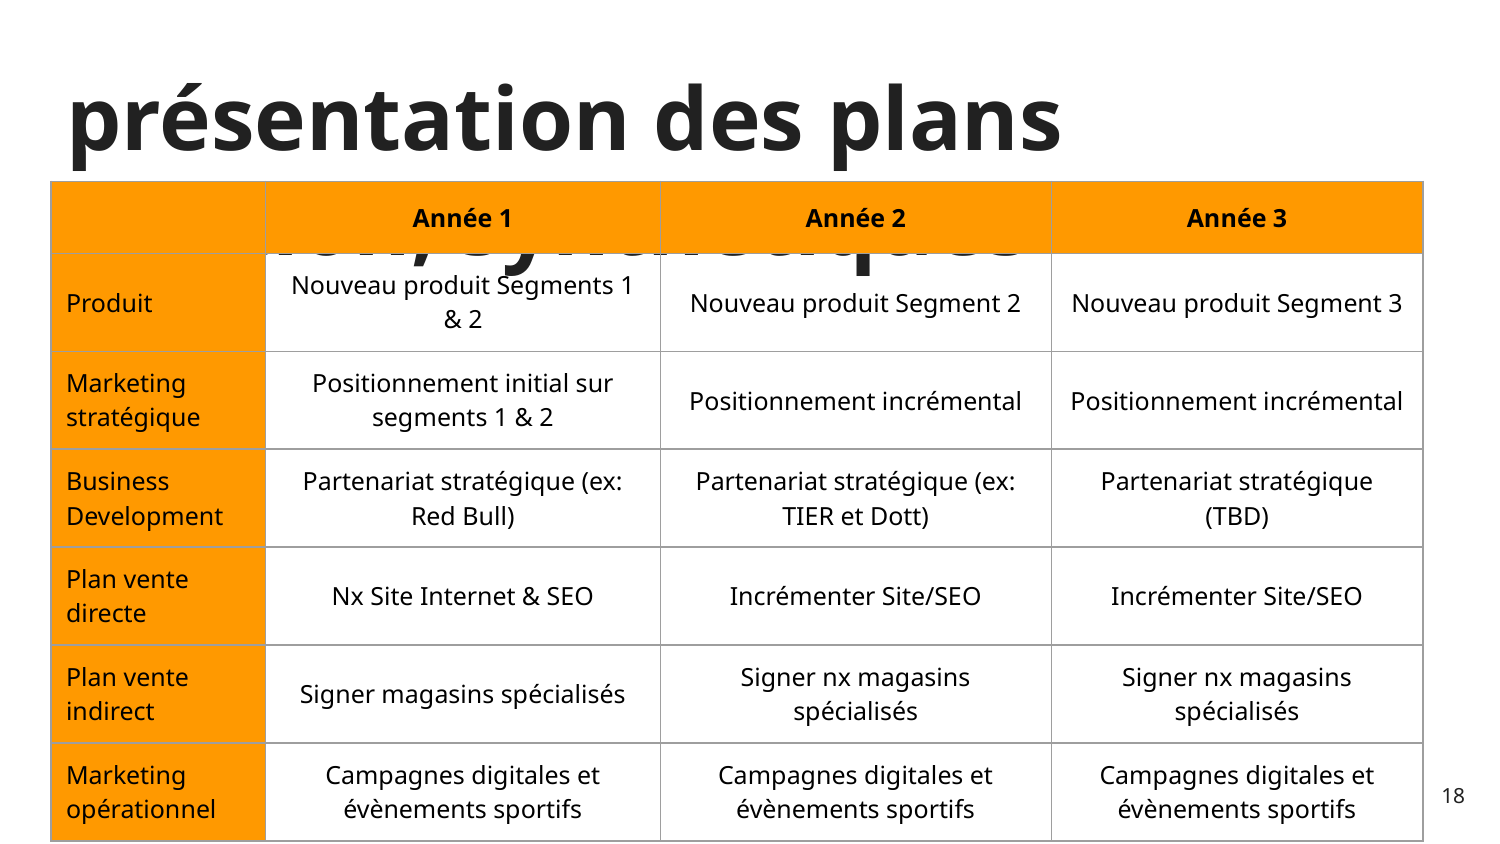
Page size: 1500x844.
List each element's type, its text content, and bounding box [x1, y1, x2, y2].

table_cell Partenariat stratégique (TBD) [1052, 450, 1422, 546]
table_cell Produit [52, 254, 265, 351]
table_cell Signer nx magasins spécialisés [661, 646, 1051, 742]
table_cell Positionnement initial sur segments 1 & 2 [266, 352, 660, 448]
table_header Année 3 [1052, 182, 1422, 253]
table_cell Campagnes digitales et évènements sportifs [1052, 744, 1422, 840]
table_cell Signer nx magasins spécialisés [1052, 646, 1422, 742]
table_cell Plan vente directe [52, 548, 265, 644]
table_cell Partenariat stratégique (ex: TIER et Dott) [661, 450, 1051, 546]
table_cell Campagnes digitales et évènements sportifs [661, 744, 1051, 840]
table_cell Nouveau produit Segments 1 & 2 [266, 254, 660, 351]
table_cell Business Development [52, 450, 265, 546]
table_header Année 1 [266, 182, 660, 253]
table_cell Nouveau produit Segment 2 [661, 254, 1051, 351]
table_cell Signer magasins spécialisés [266, 646, 660, 742]
table_cell Plan vente indirect [52, 646, 265, 742]
table_cell Incrémenter Site/SEO [1052, 548, 1422, 644]
table_cell Positionnement incrémental [1052, 352, 1422, 448]
slide_number <number> [1424, 764, 1480, 830]
table_cell Campagnes digitales et évènements sportifs [266, 744, 660, 840]
table_cell Positionnement incrémental [661, 352, 1051, 448]
table_header [52, 182, 265, 253]
table_cell Nx Site Internet & SEO [266, 548, 660, 644]
table_cell Marketing stratégique [52, 352, 265, 448]
table_cell Nouveau produit Segment 3 [1052, 254, 1422, 351]
table_cell Incrémenter Site/SEO [661, 548, 1051, 644]
table_header Année 2 [661, 182, 1051, 253]
table_cell Partenariat stratégique (ex: Red Bull) [266, 450, 660, 546]
table_cell Marketing opérationnel [52, 744, 265, 840]
title présentation des plans d’action, synthétiques [51, 48, 1449, 180]
